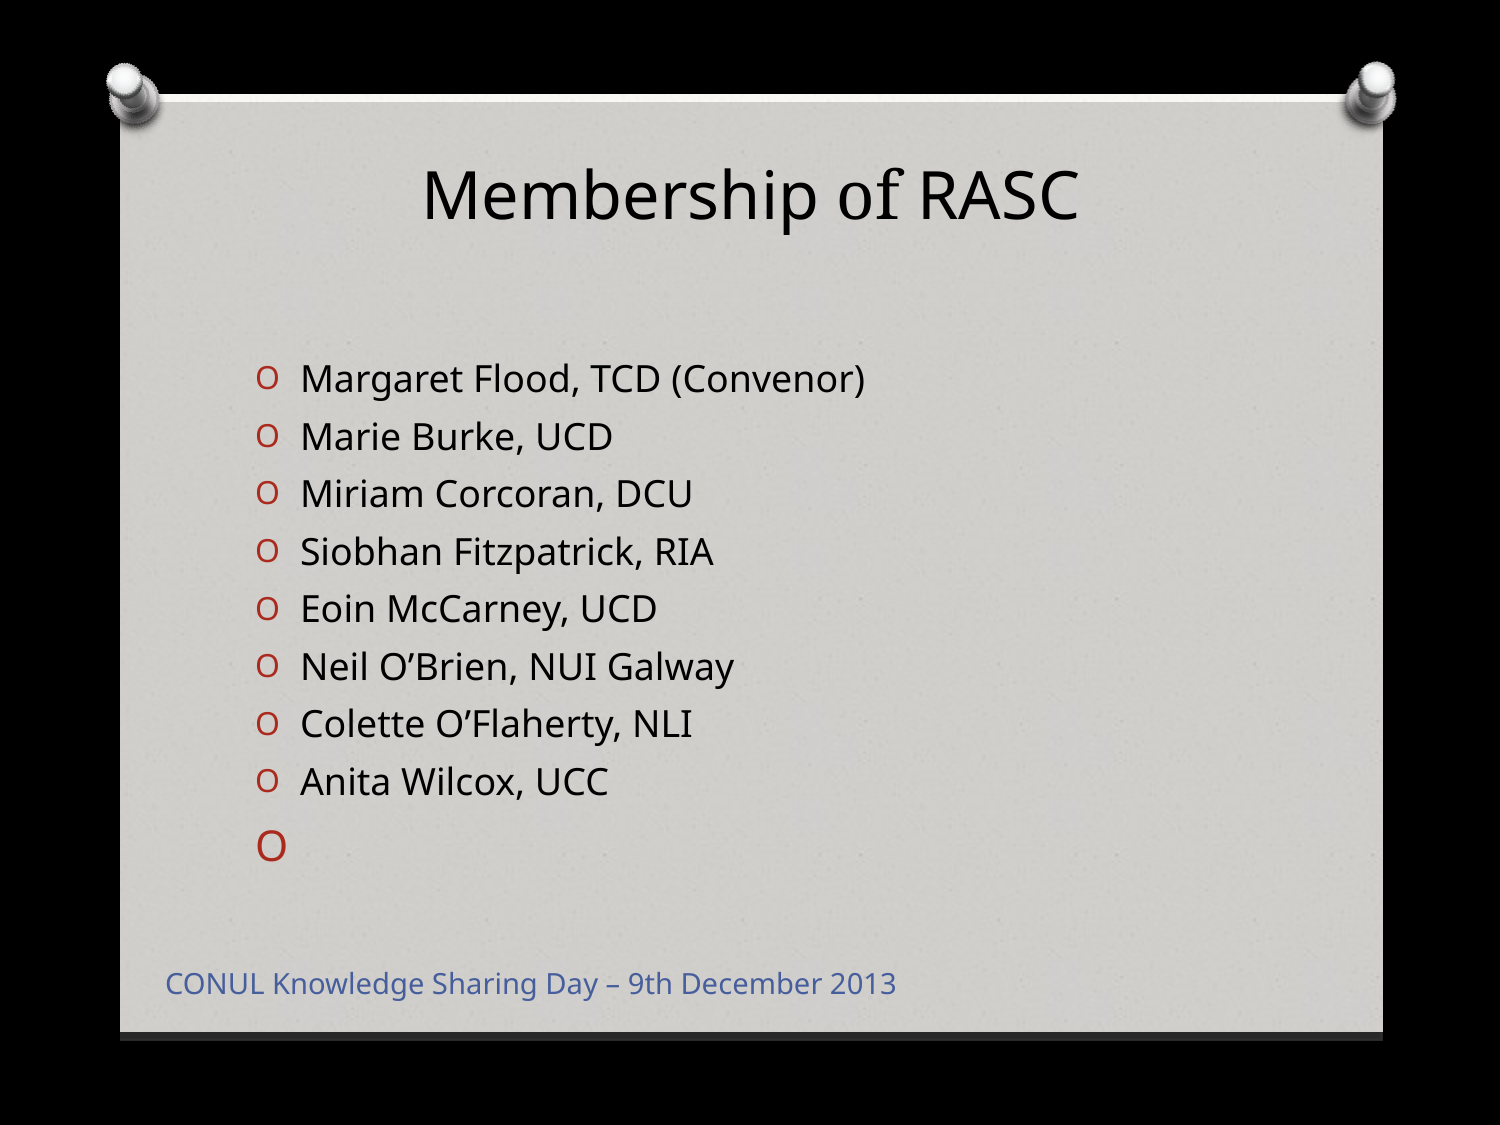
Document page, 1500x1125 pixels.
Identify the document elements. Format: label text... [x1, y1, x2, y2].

text_box CONUL Knowledge Sharing Day – 9th December 2013 [150, 952, 1059, 1013]
list Margaret Flood, TCD (Convenor) Marie Burke, UCD Miriam Corcoran, DCU Siobhan Fitzpatrick, RIA Eoin McCarney, UCD Neil O’Brien, NUI Galway Colette O’Flaherty, NLI Anita Wilcox, UCC [240, 347, 1257, 939]
title Membership of RASC [179, 134, 1323, 332]
